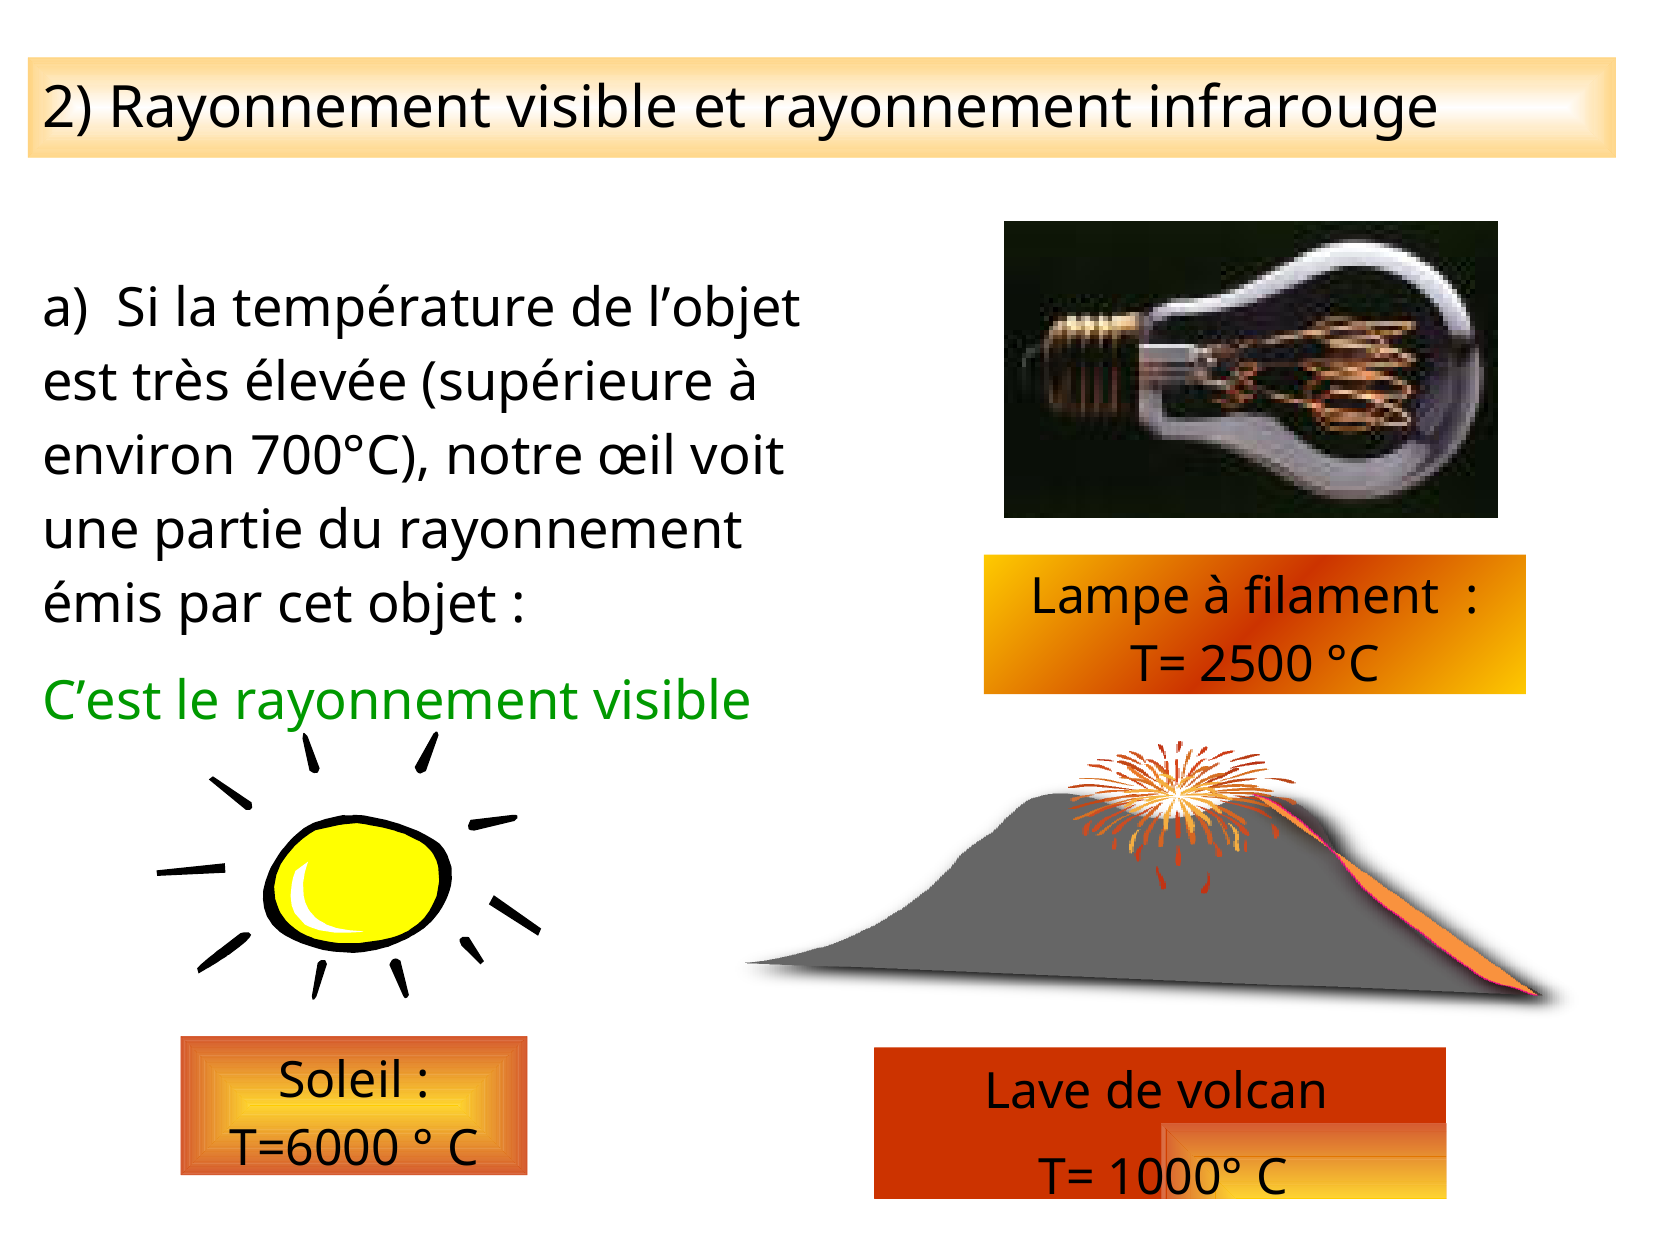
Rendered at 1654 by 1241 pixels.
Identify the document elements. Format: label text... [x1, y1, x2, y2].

text_box [208, 776, 253, 810]
text_box [262, 814, 452, 953]
text_box Lave de volcan T= 1000° C [877, 1047, 1450, 1198]
text_box [180, 1169, 528, 1176]
text_box 2) Rayonnement visible et rayonnement infrarouge [27, 57, 1617, 158]
text_box Lampe à filament : T= 2500 °C [983, 552, 1527, 694]
text_box [389, 958, 409, 999]
text_box a) Si la température de l’objet est très élevée (supérieure à environ 700°C), notre œil voit une partie du rayonnement émis par cet objet : C’est le rayonnement visible [27, 260, 879, 678]
text_box [311, 960, 327, 1000]
text_box [488, 895, 542, 936]
text_box [156, 863, 226, 876]
text_box [302, 732, 320, 774]
text_box [468, 814, 518, 831]
text_box Soleil : T=6000 ° C [180, 1036, 528, 1169]
picture [1004, 221, 1498, 518]
picture [722, 741, 1591, 1023]
text_box [459, 936, 484, 965]
text_box [414, 731, 439, 774]
text_box [197, 932, 252, 974]
text_box [874, 1047, 1447, 1199]
